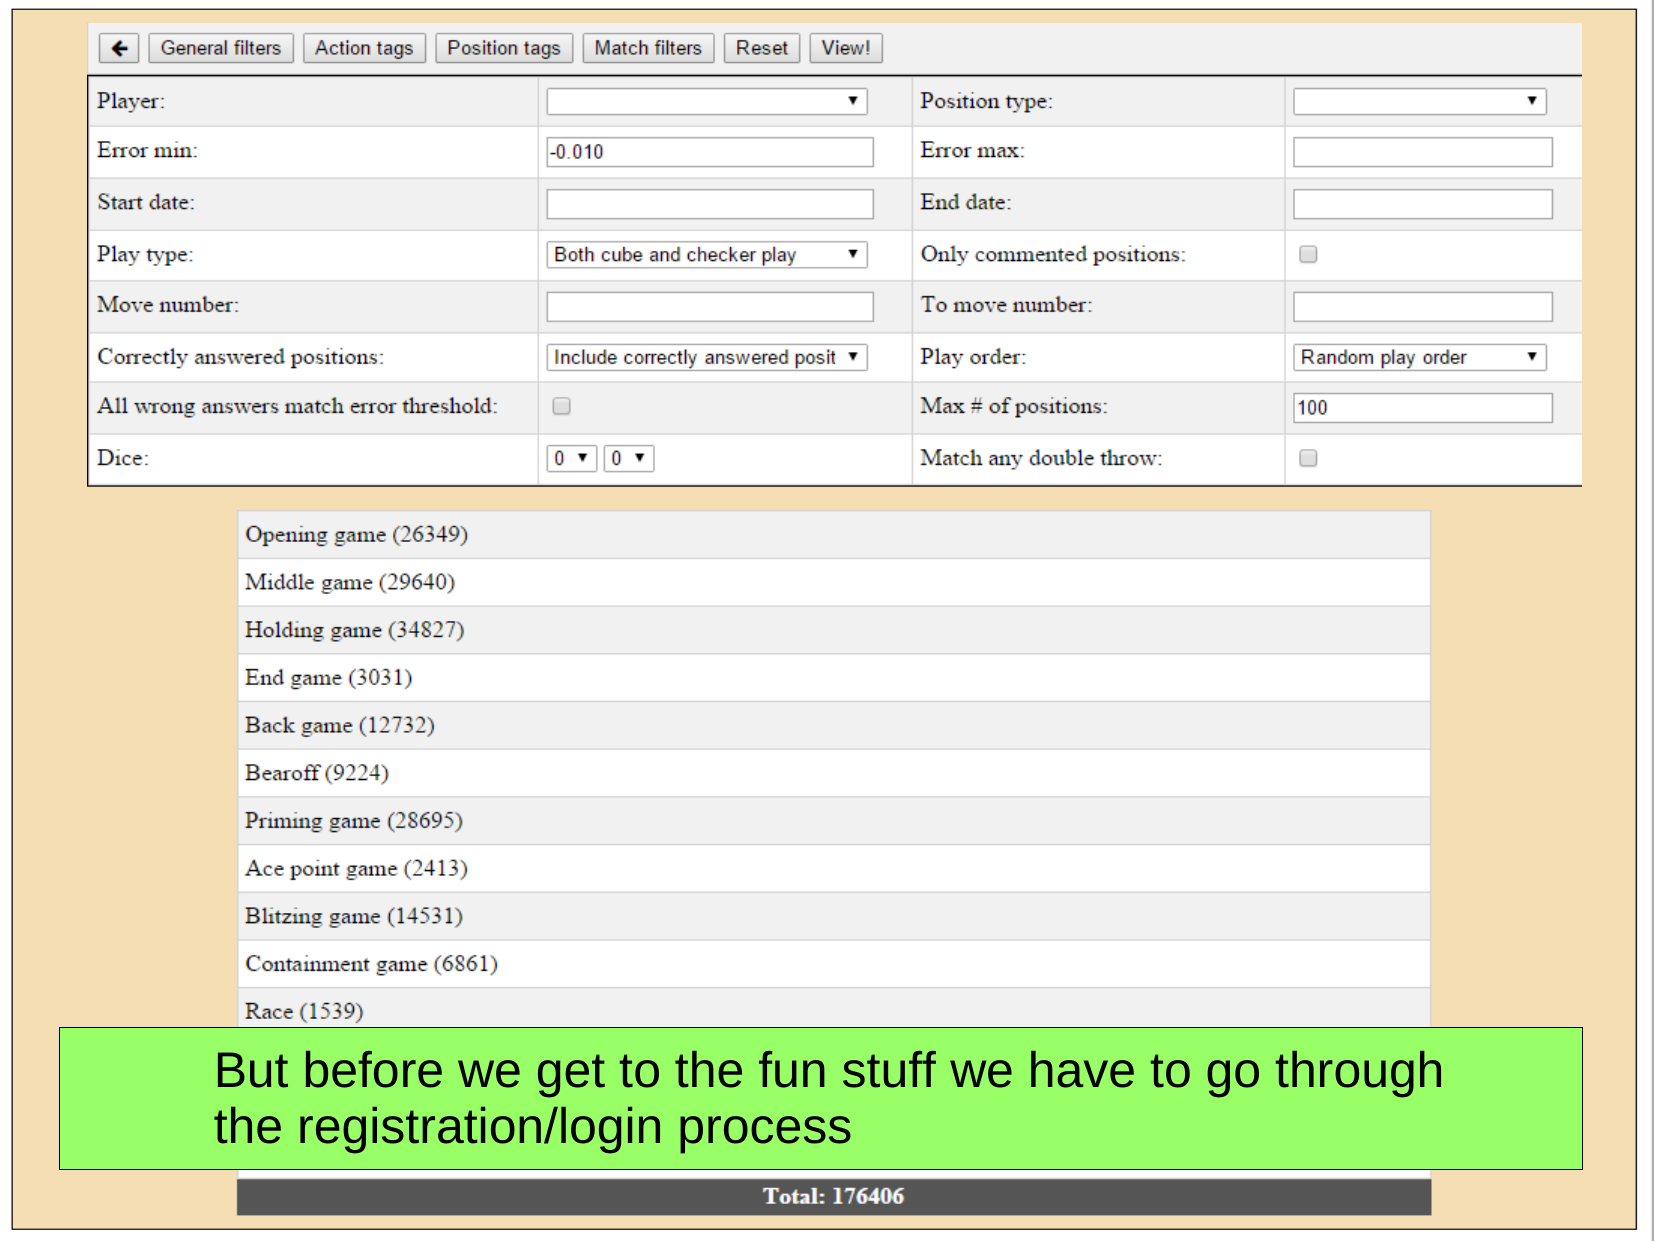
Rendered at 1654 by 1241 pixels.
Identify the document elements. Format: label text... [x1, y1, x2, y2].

text_box But before we get to the fun stuff we have to go through the registration/login process [59, 1027, 1583, 1170]
picture [0, 0, 1654, 1241]
